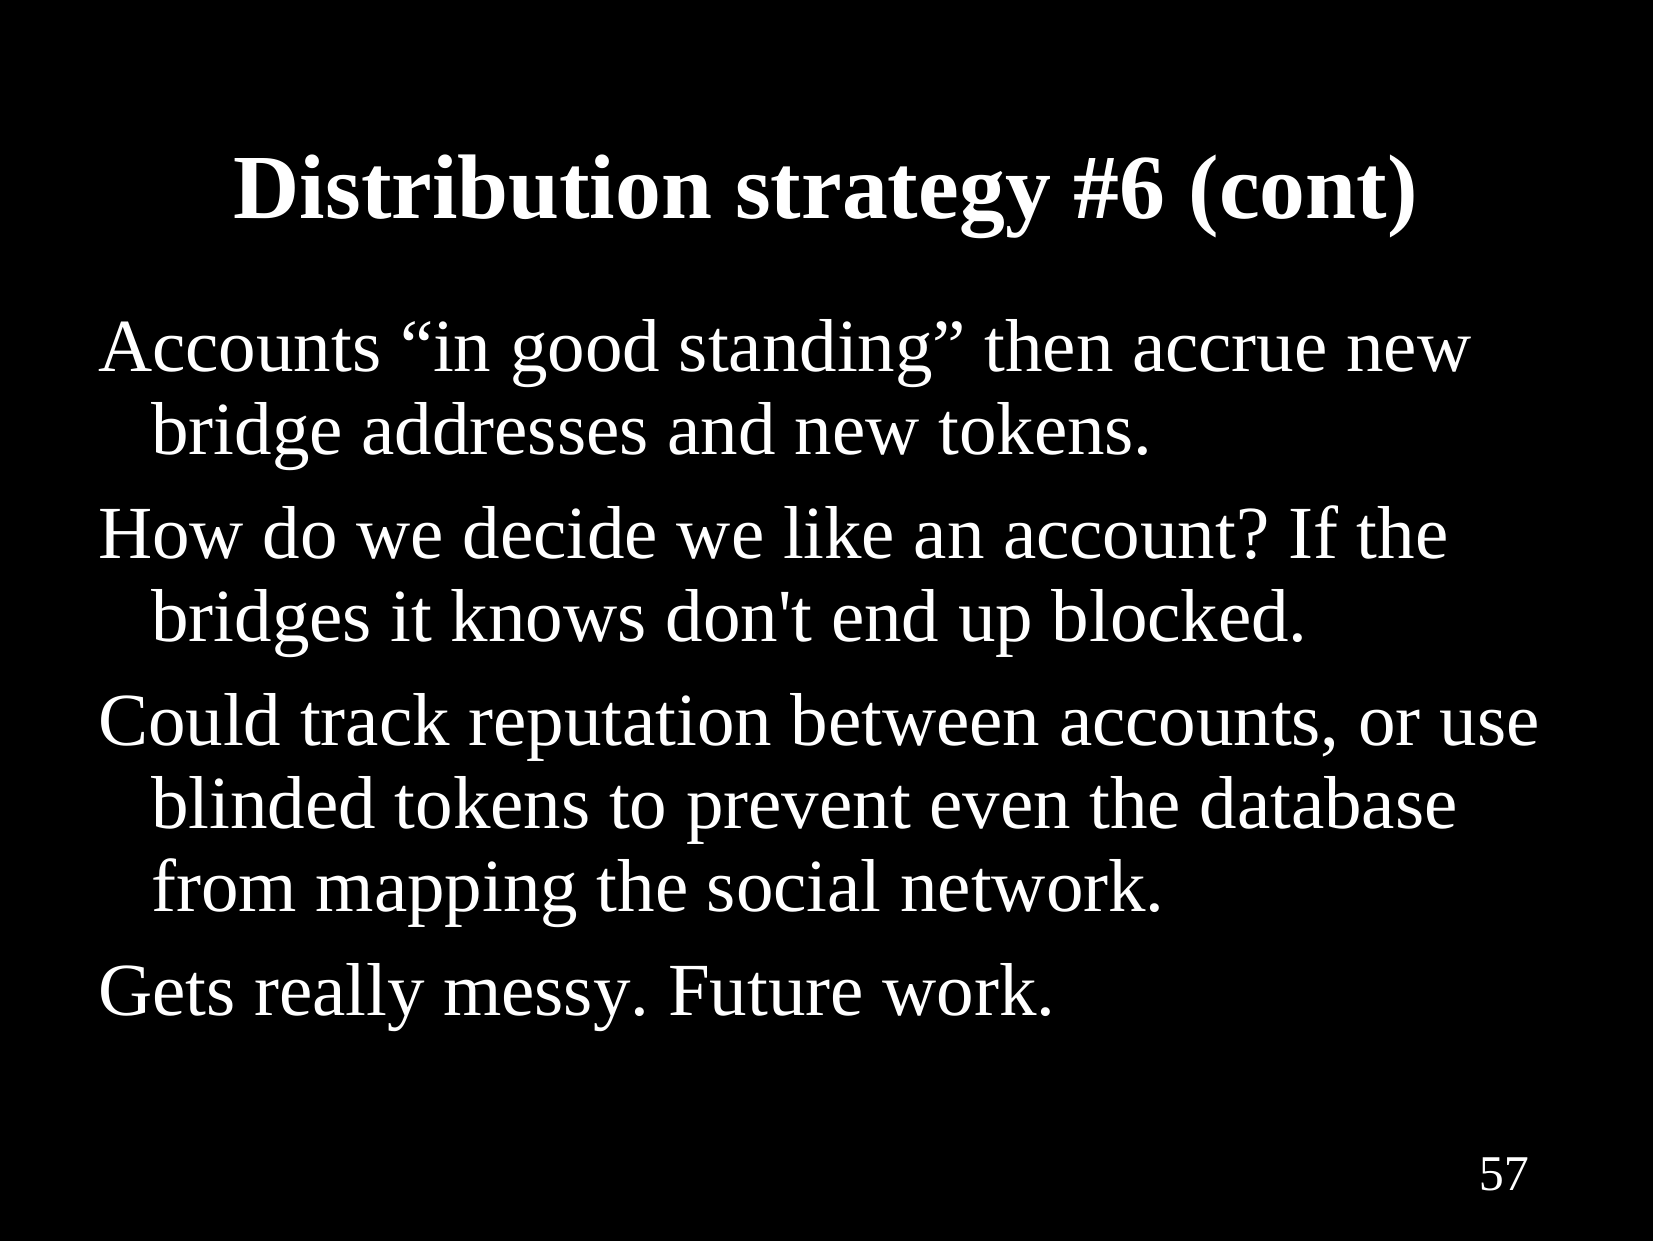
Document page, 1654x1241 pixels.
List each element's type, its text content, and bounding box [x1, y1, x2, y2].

title Distribution strategy #6 (cont) [120, 92, 1533, 284]
list Accounts “in good standing” then accrue new bridge addresses and new tokens. How do we decide we like an account? If the bridges it knows don't end up blocked. Could track reputation between accounts, or use blinded tokens to prevent even the database from mapping the social network. Gets really messy. Future work. [80, 304, 1572, 1094]
